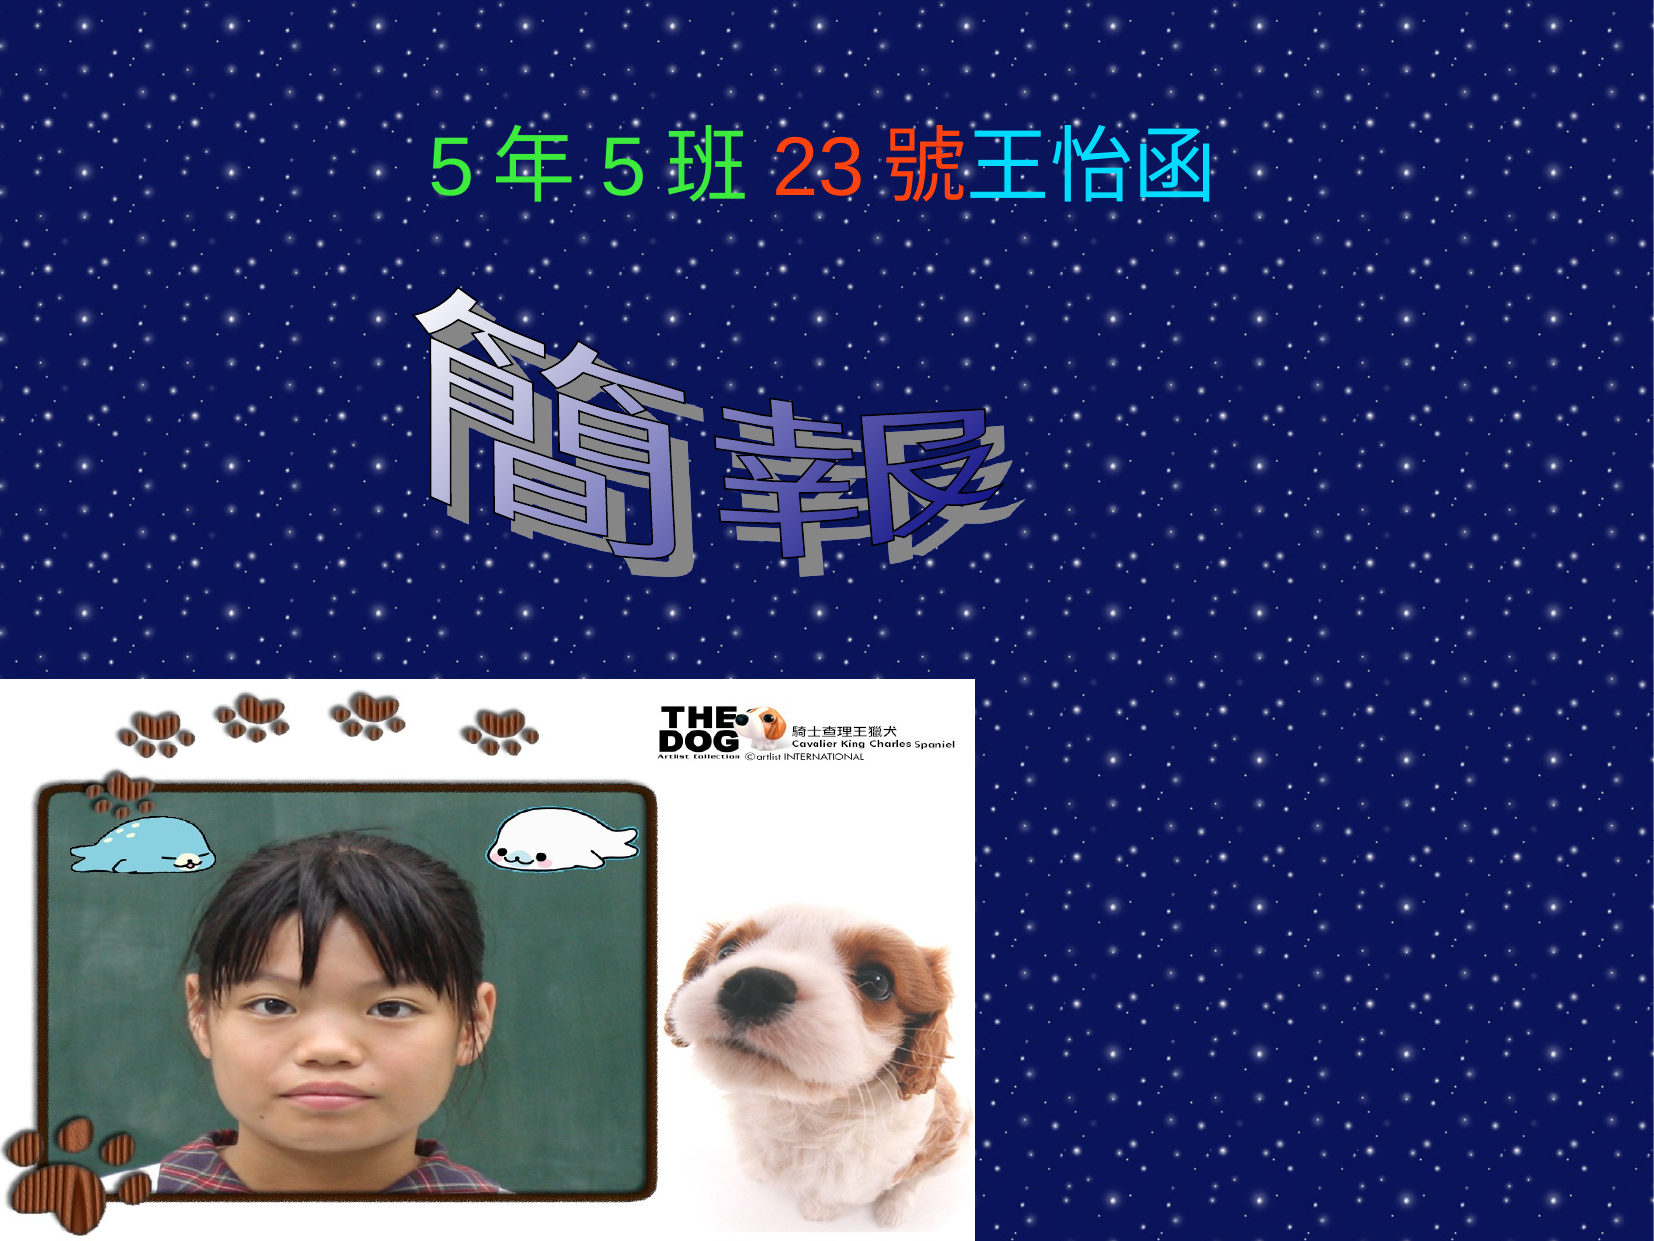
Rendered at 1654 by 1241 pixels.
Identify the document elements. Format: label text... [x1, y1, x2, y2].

text_box 5年5班23號王怡函 [413, 91, 1388, 207]
picture [0, 0, 1654, 1241]
text_box 簡報 [538, 340, 685, 559]
text_box 簡報 [413, 287, 545, 506]
text_box 簡報 [714, 398, 859, 559]
text_box 簡報 [493, 439, 608, 537]
text_box 簡報 [861, 409, 1004, 546]
